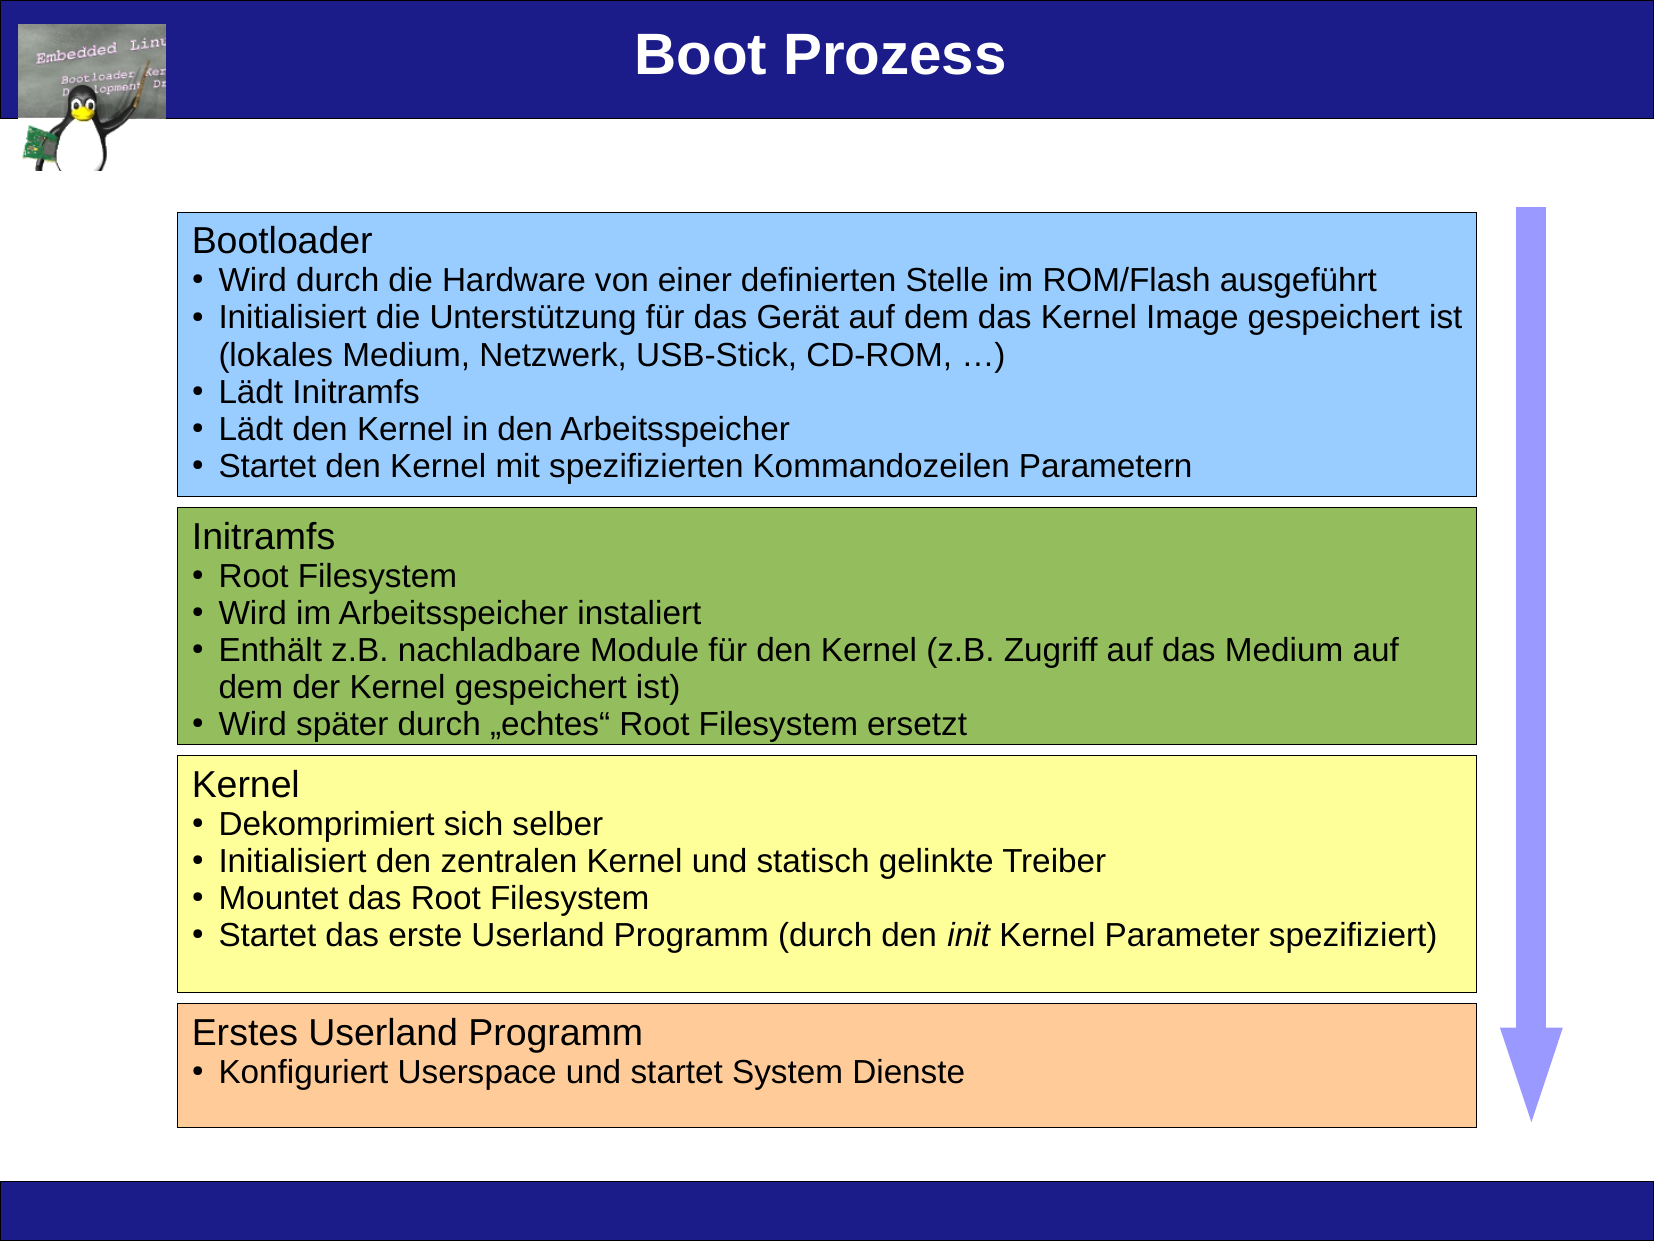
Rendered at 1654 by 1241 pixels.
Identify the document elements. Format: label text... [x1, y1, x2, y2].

text_box Initramfs Root Filesystem Wird im Arbeitsspeicher instaliert Enthält z.B. nachladbare Module für den Kernel (z.B. Zugriff auf das Medium auf dem der Kernel gespeichert ist) Wird später durch „echtes“ Root Filesystem ersetzt [177, 507, 1477, 745]
text_box Kernel Dekomprimiert sich selber Initialisiert den zentralen Kernel und statisch gelinkte Treiber Mountet das Root Filesystem Startet das erste Userland Programm (durch den init Kernel Parameter spezifiziert) [177, 755, 1477, 993]
text_box Bootloader Wird durch die Hardware von einer definierten Stelle im ROM/Flash ausgeführt Initialisiert die Unterstützung für das Gerät auf dem das Kernel Image gespeichert ist (lokales Medium, Netzwerk, USB-Stick, CD-ROM, …) Lädt Initramfs Lädt den Kernel in den Arbeitsspeicher Startet den Kernel mit spezifizierten Kommandozeilen Parametern [177, 212, 1477, 497]
title Boot Prozess [76, 19, 1565, 89]
text_box Erstes Userland Programm Konfiguriert Userspace und startet System Dienste [177, 1003, 1477, 1128]
picture [18, 24, 166, 171]
